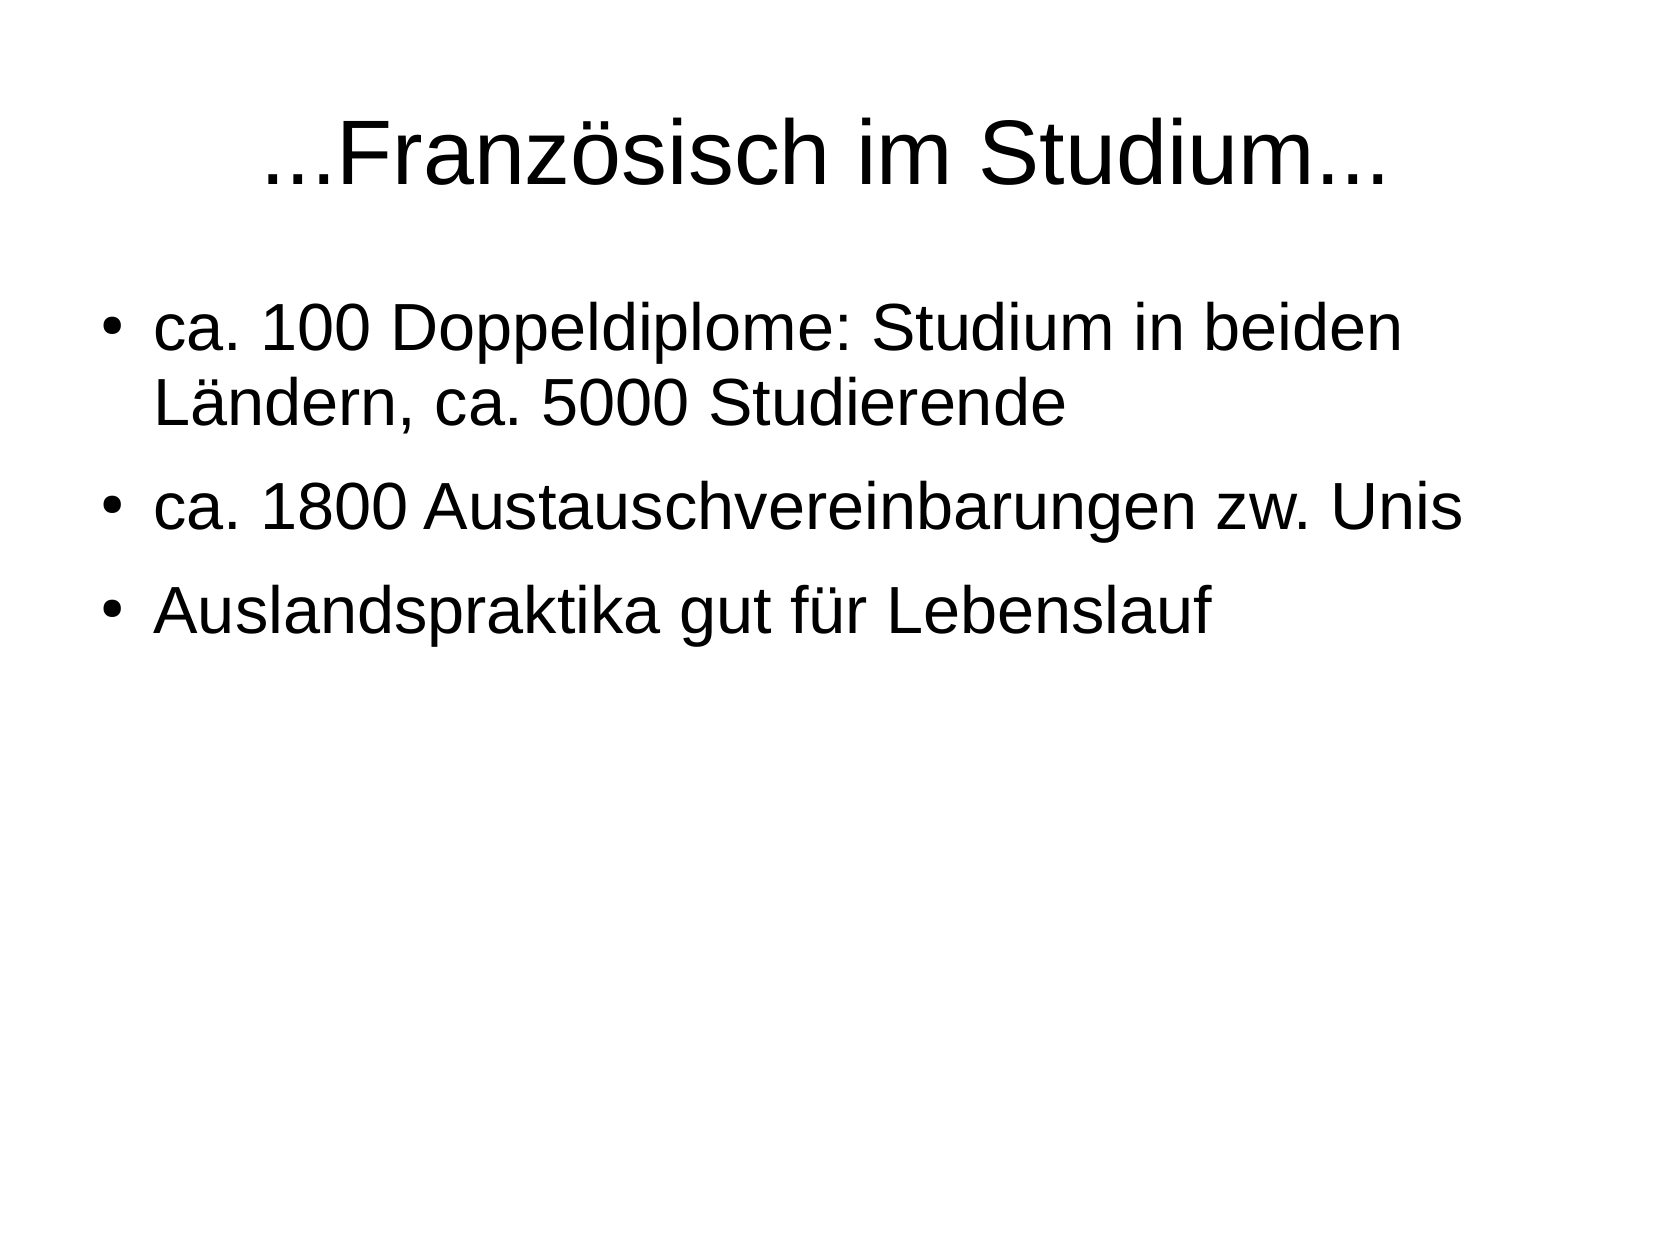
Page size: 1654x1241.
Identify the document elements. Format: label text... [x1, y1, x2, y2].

title ...Französisch im Studium... [82, 49, 1571, 257]
list ca. 100 Doppeldiplome: Studium in beiden Ländern, ca. 5000 Studierende ca. 1800 Austauschvereinbarungen zw. Unis Auslandspraktika gut für Lebenslauf [82, 290, 1571, 1109]
